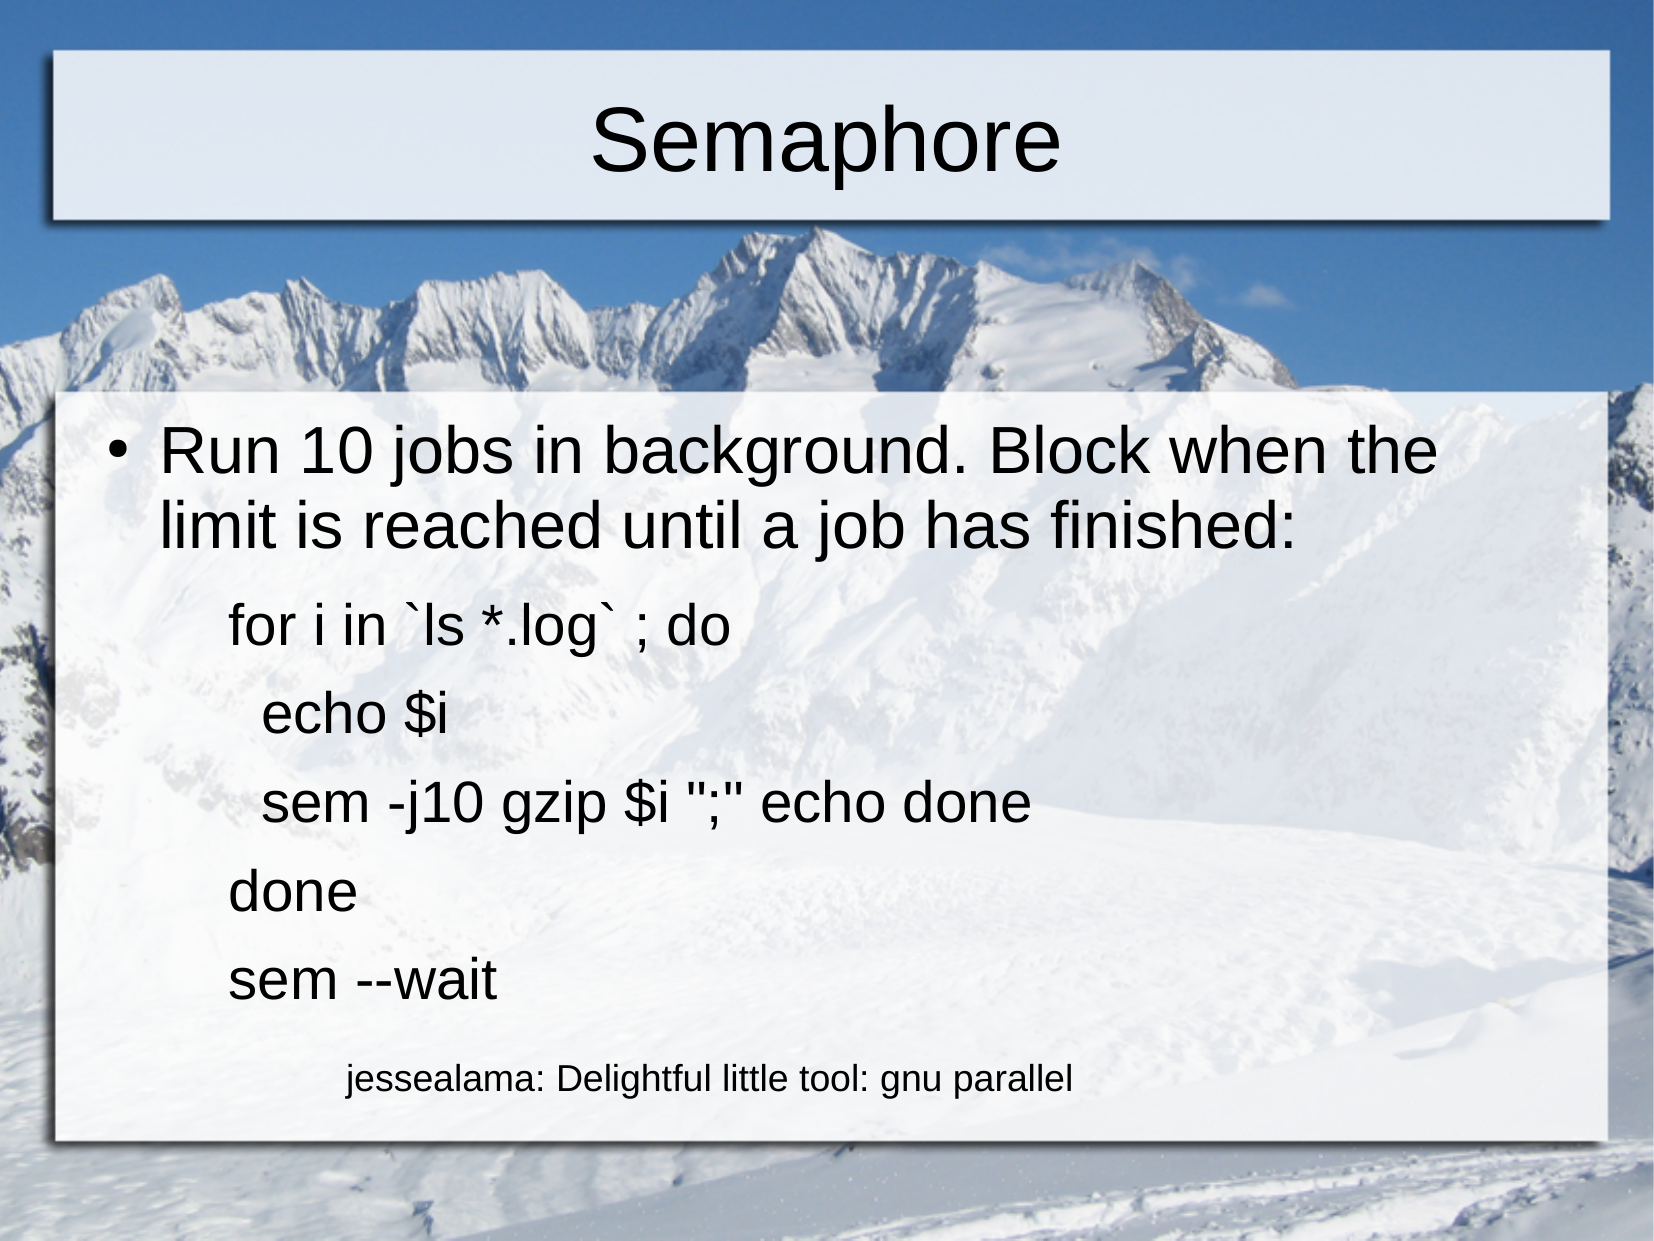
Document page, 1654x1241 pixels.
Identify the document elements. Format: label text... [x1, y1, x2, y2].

picture [0, 0, 1654, 1241]
text_box jessealama: Delightful little tool: gnu parallel [331, 1050, 1463, 1149]
title Semaphore [59, 68, 1595, 212]
list Run 10 jobs in background. Block when the limit is reached until a job has finished: for i in `ls *.log` ; do echo $i sem -j10 gzip $i ";" echo done done sem --wait [88, 413, 1571, 1218]
